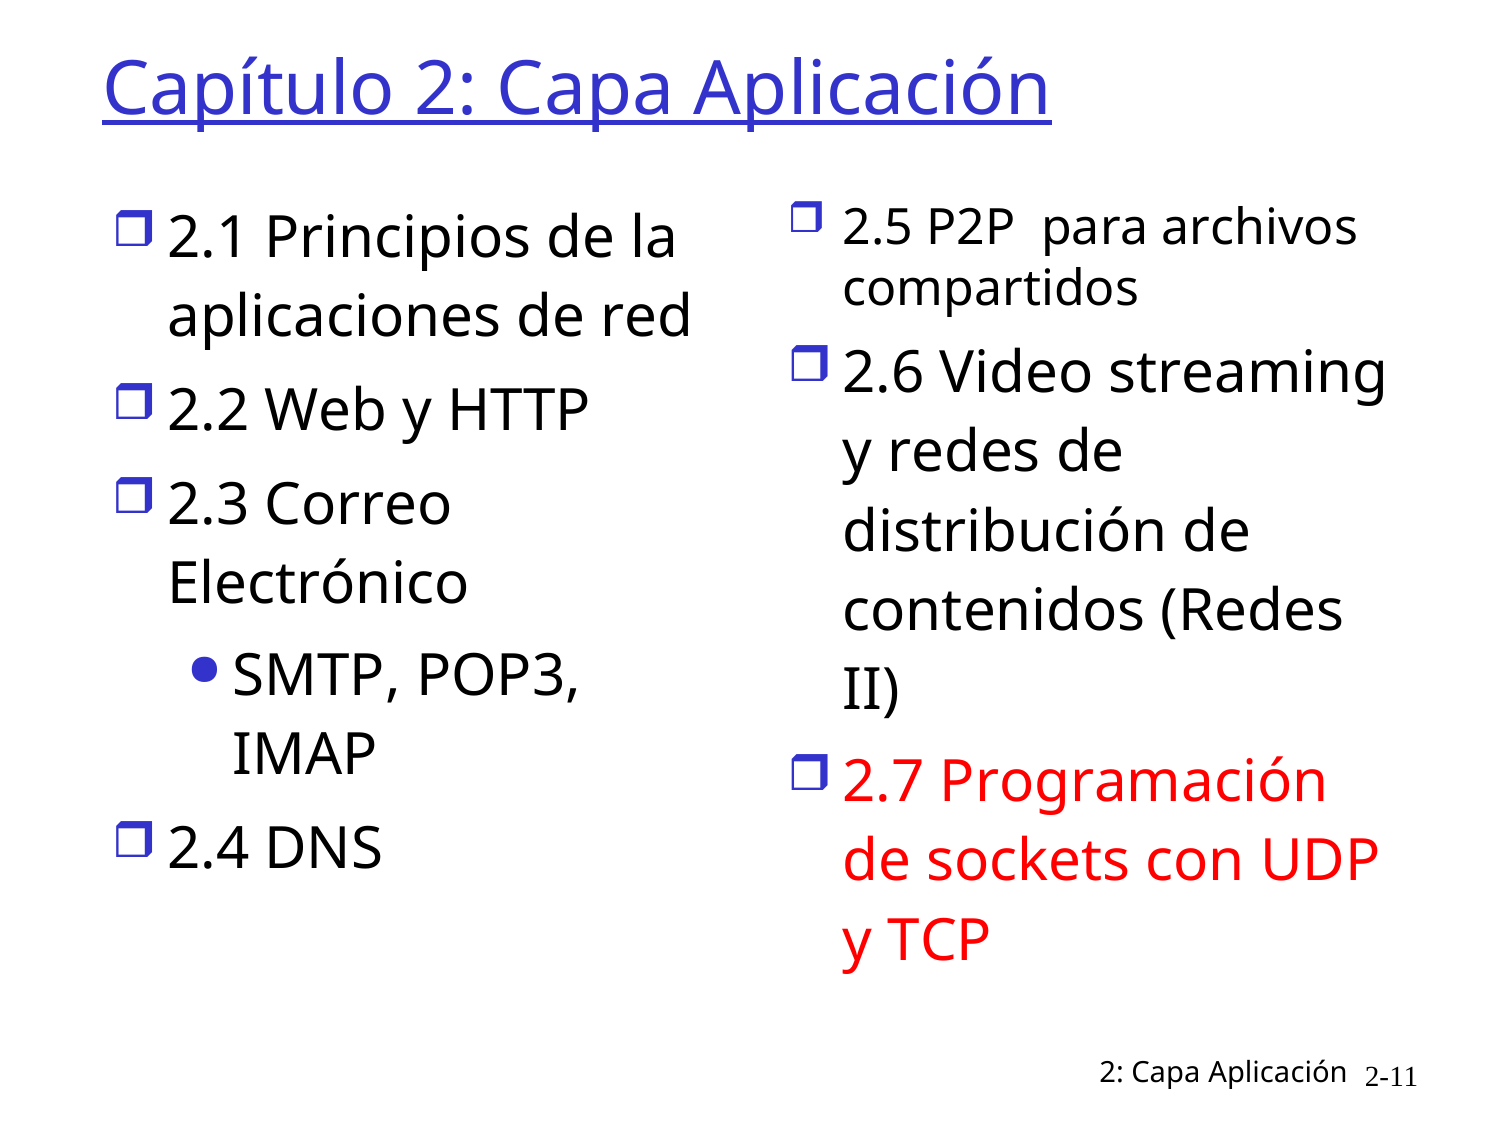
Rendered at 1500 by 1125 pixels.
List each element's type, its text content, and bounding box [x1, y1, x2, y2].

list 2.1 Principios de la aplicaciones de red 2.2 Web y HTTP 2.3 Correo Electrónico SMTP, POP3, IMAP 2.4 DNS [97, 187, 751, 1066]
list 2.5 P2P para archivos compartidos 2.6 Video streaming y redes de distribución de contenidos (Redes II) 2.7 Programación de sockets con UDP y TCP [772, 187, 1426, 1066]
title Capítulo 2: Capa Aplicación [87, 23, 1426, 150]
